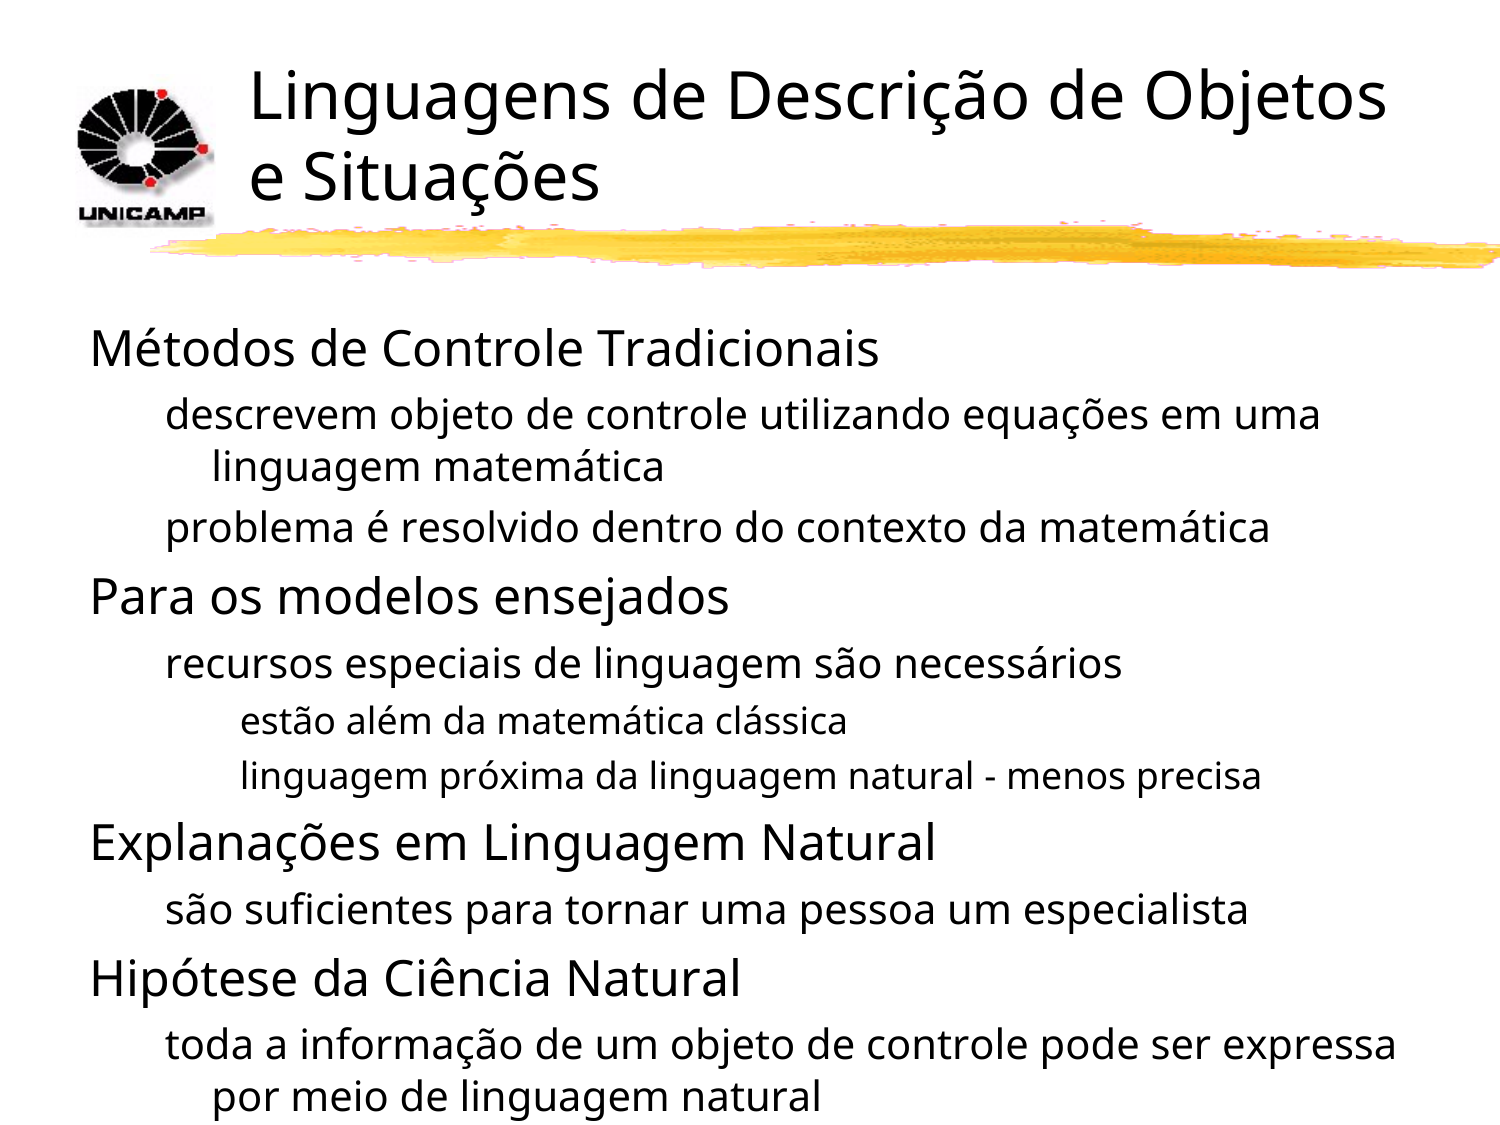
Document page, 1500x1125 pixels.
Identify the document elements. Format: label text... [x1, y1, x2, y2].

title Linguagens de Descrição de Objetos e Situações [233, 37, 1434, 225]
picture [75, 74, 1500, 279]
list Métodos de Controle Tradicionais descrevem objeto de controle utilizando equações em uma linguagem matemática problema é resolvido dentro do contexto da matemática Para os modelos ensejados recursos especiais de linguagem são necessários estão além da matemática clássica linguagem próxima da linguagem natural - menos precisa Explanações em Linguagem Natural são suficientes para tornar uma pessoa um especialista Hipótese da Ciência Natural toda a informação de um objeto de controle pode ser expressa por meio de linguagem natural [74, 309, 1417, 1045]
